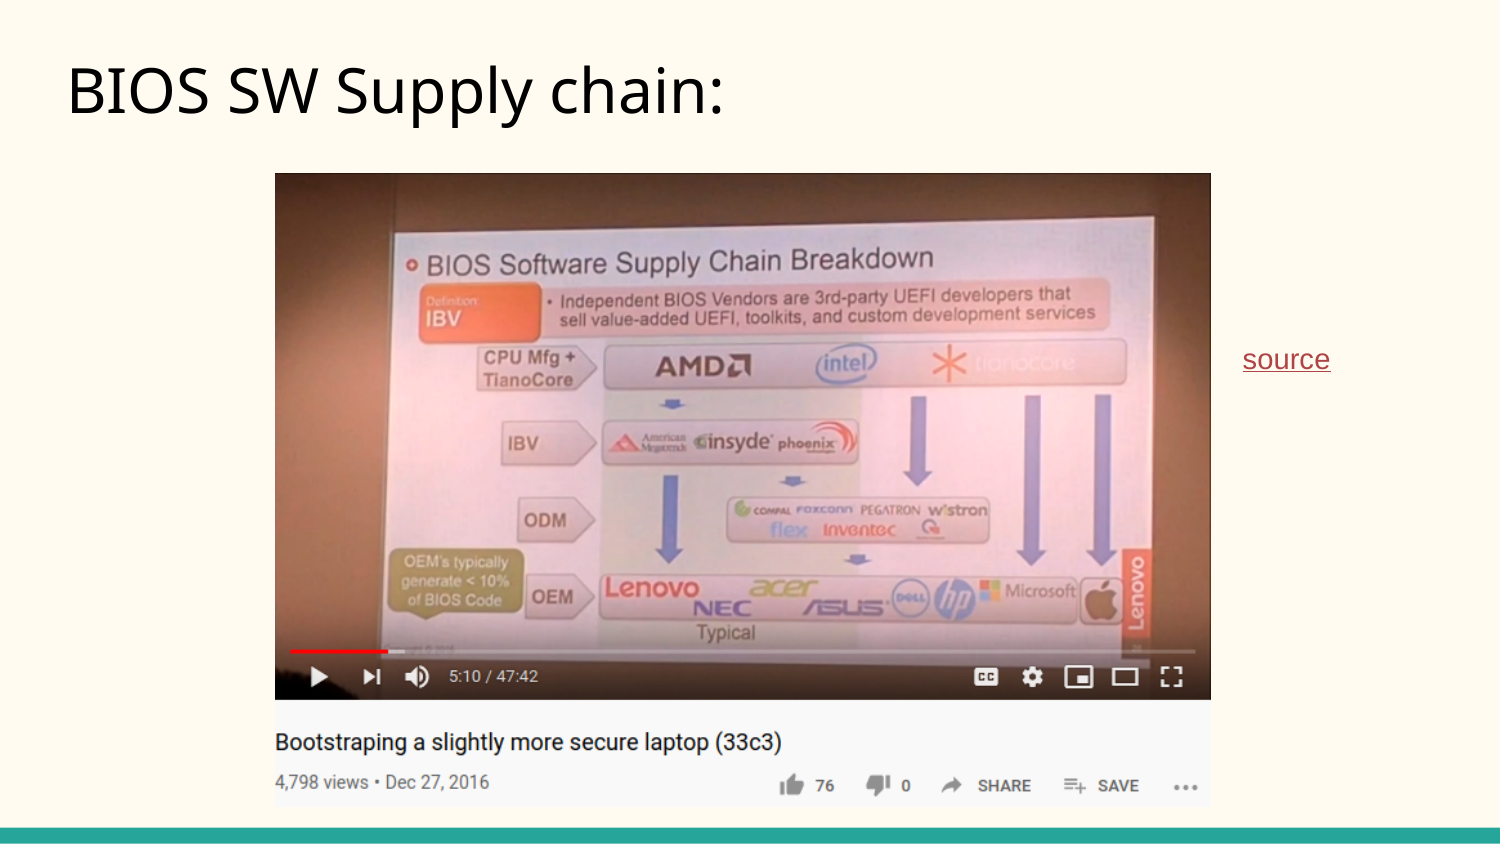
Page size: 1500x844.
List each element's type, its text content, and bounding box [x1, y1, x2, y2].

title BIOS SW Supply chain: [51, 35, 1449, 144]
picture [275, 173, 1211, 807]
text_box source [1227, 324, 1449, 466]
